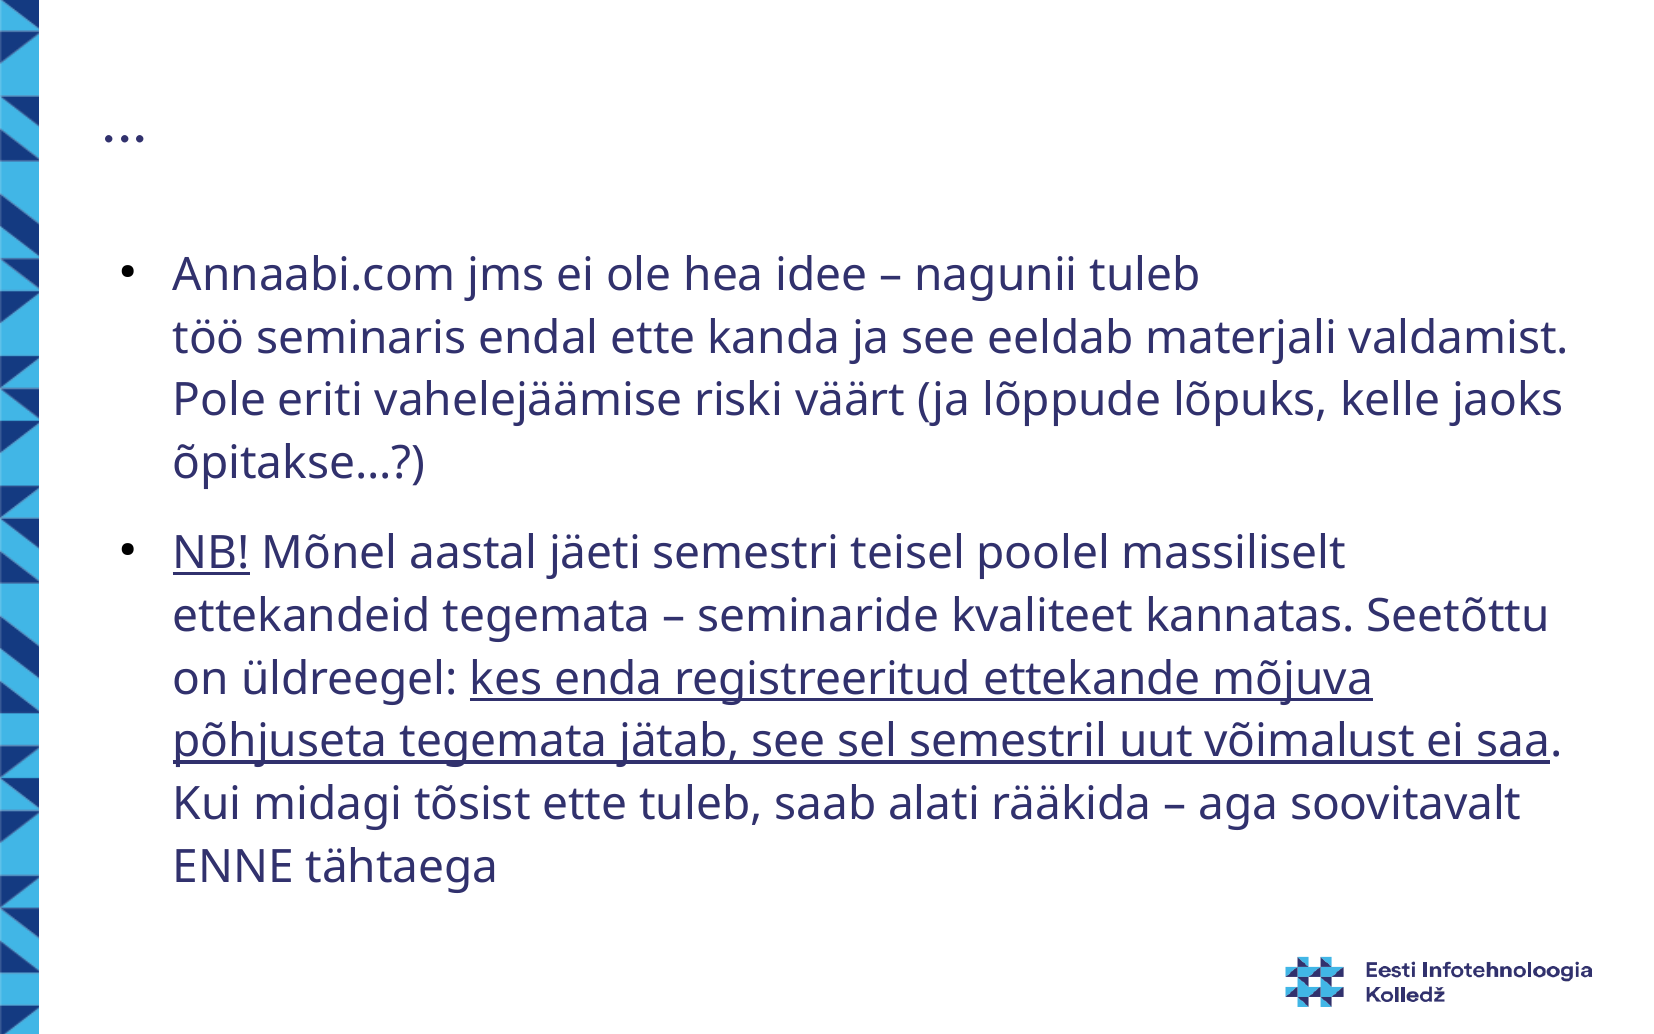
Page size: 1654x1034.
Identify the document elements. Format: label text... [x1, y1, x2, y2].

title ... [101, 41, 1224, 214]
list Annaabi.com jms ei ole hea idee – nagunii tuleb töö seminaris endal ette kanda ja see eeldab materjali valdamist. Pole eriti vahelejäämise riski väärt (ja lõppude lõpuks, kelle jaoks õpitakse...?) NB! Mõnel aastal jäeti semestri teisel poolel massiliselt ettekandeid tegemata – seminaride kvaliteet kannatas. Seetõttu on üldreegel: kes enda registreeritud ettekande mõjuva põhjuseta tegemata jätab, see sel semestril uut võimalust ei saa. Kui midagi tõsist ette tuleb, saab alati rääkida – aga soovitavalt ENNE tähtaega [101, 241, 1591, 924]
